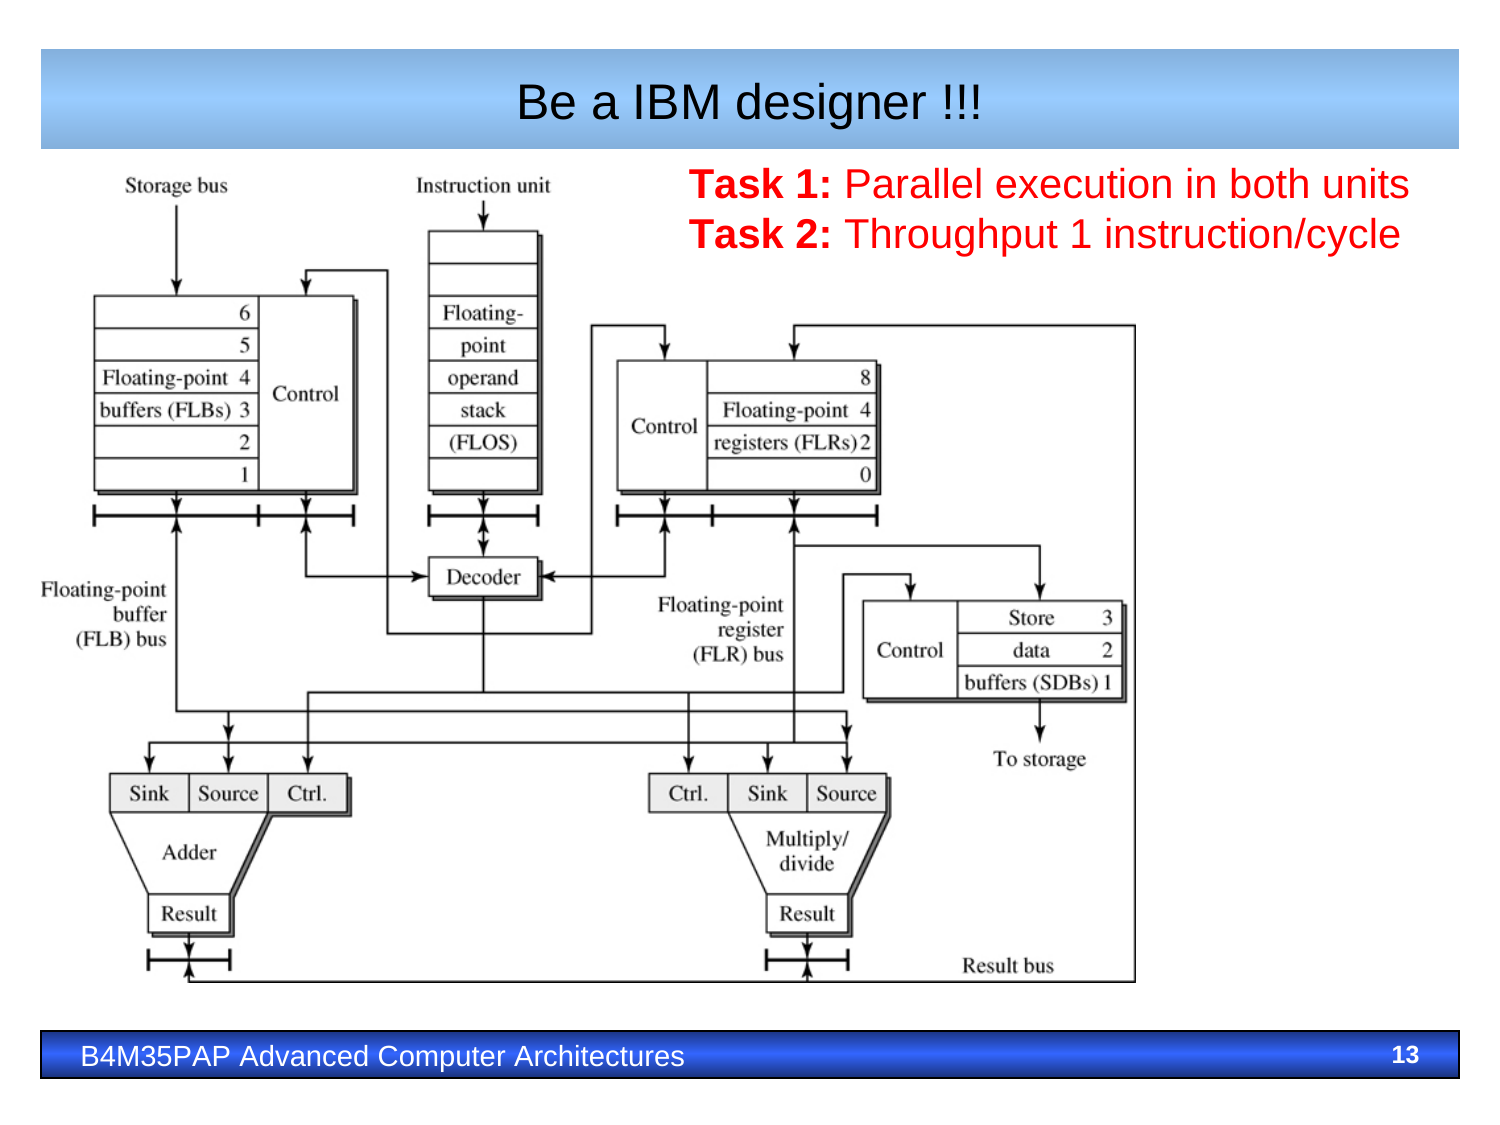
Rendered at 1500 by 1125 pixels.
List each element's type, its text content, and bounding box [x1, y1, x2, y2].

picture [41, 173, 1136, 983]
text_box Task 1: Parallel execution in both units Task 2: Throughput 1 instruction/cycle [673, 148, 1500, 265]
title Be a IBM designer !!! [41, 49, 1459, 149]
